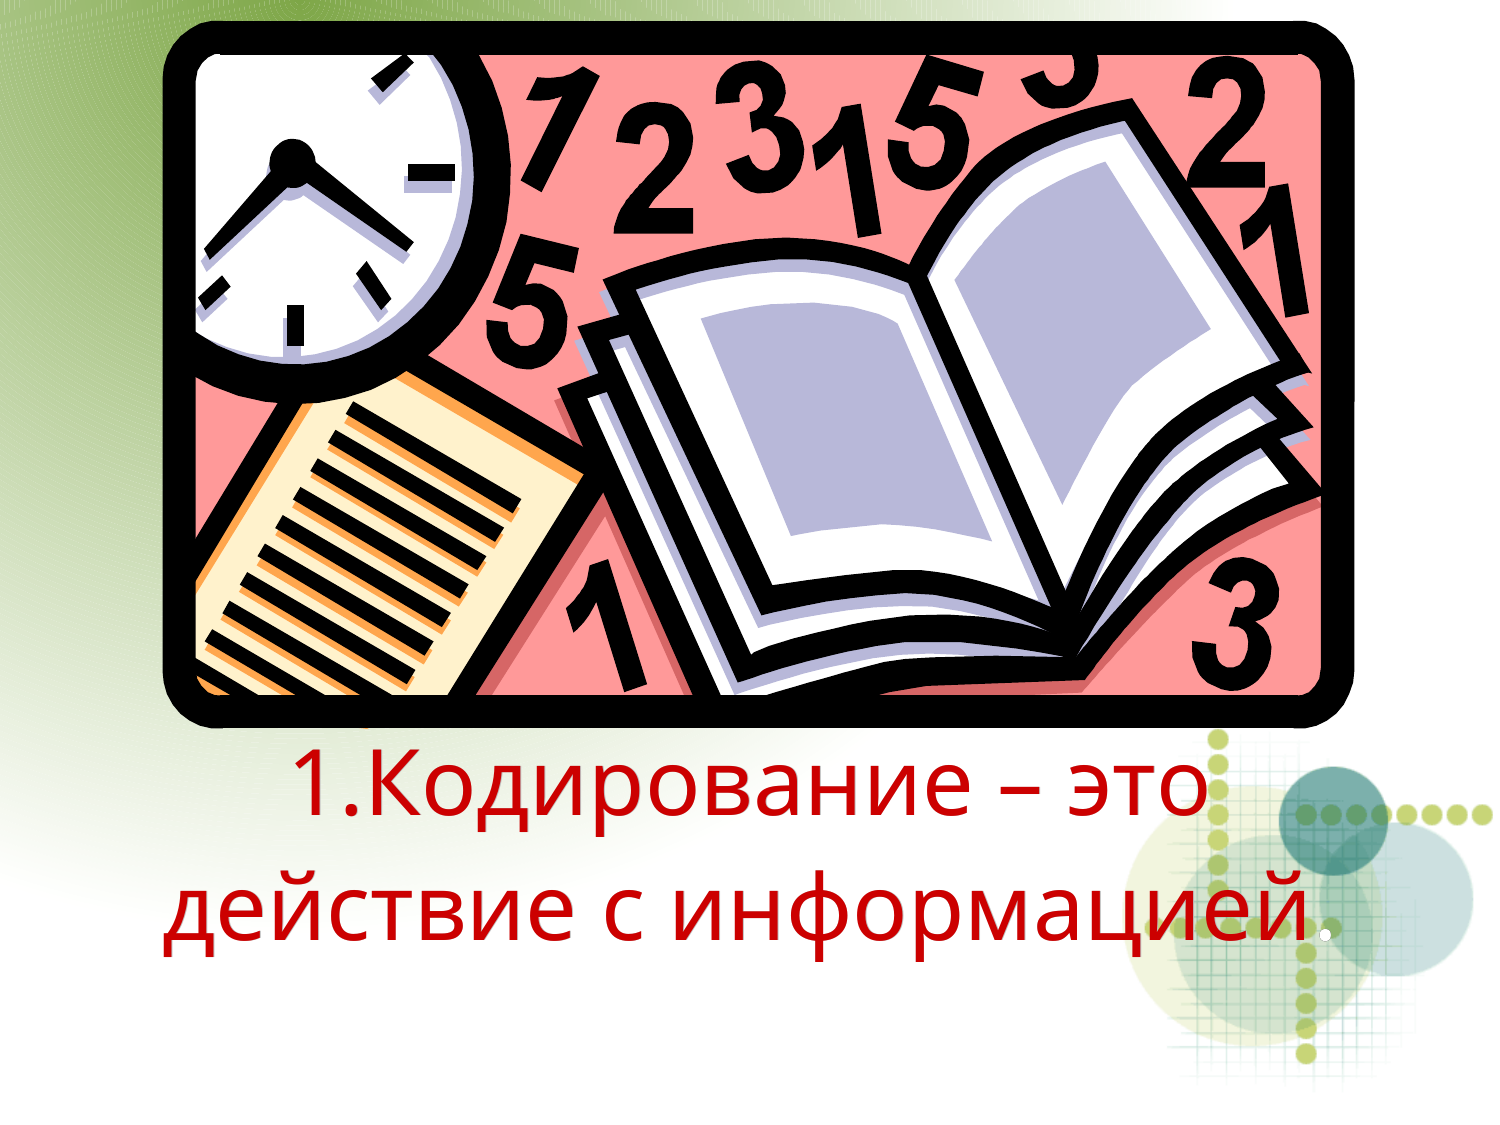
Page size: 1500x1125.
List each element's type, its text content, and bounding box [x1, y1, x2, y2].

title 1.Кодирование – это действие с информацией. [112, 752, 1388, 1100]
picture [162, 12, 1500, 1098]
